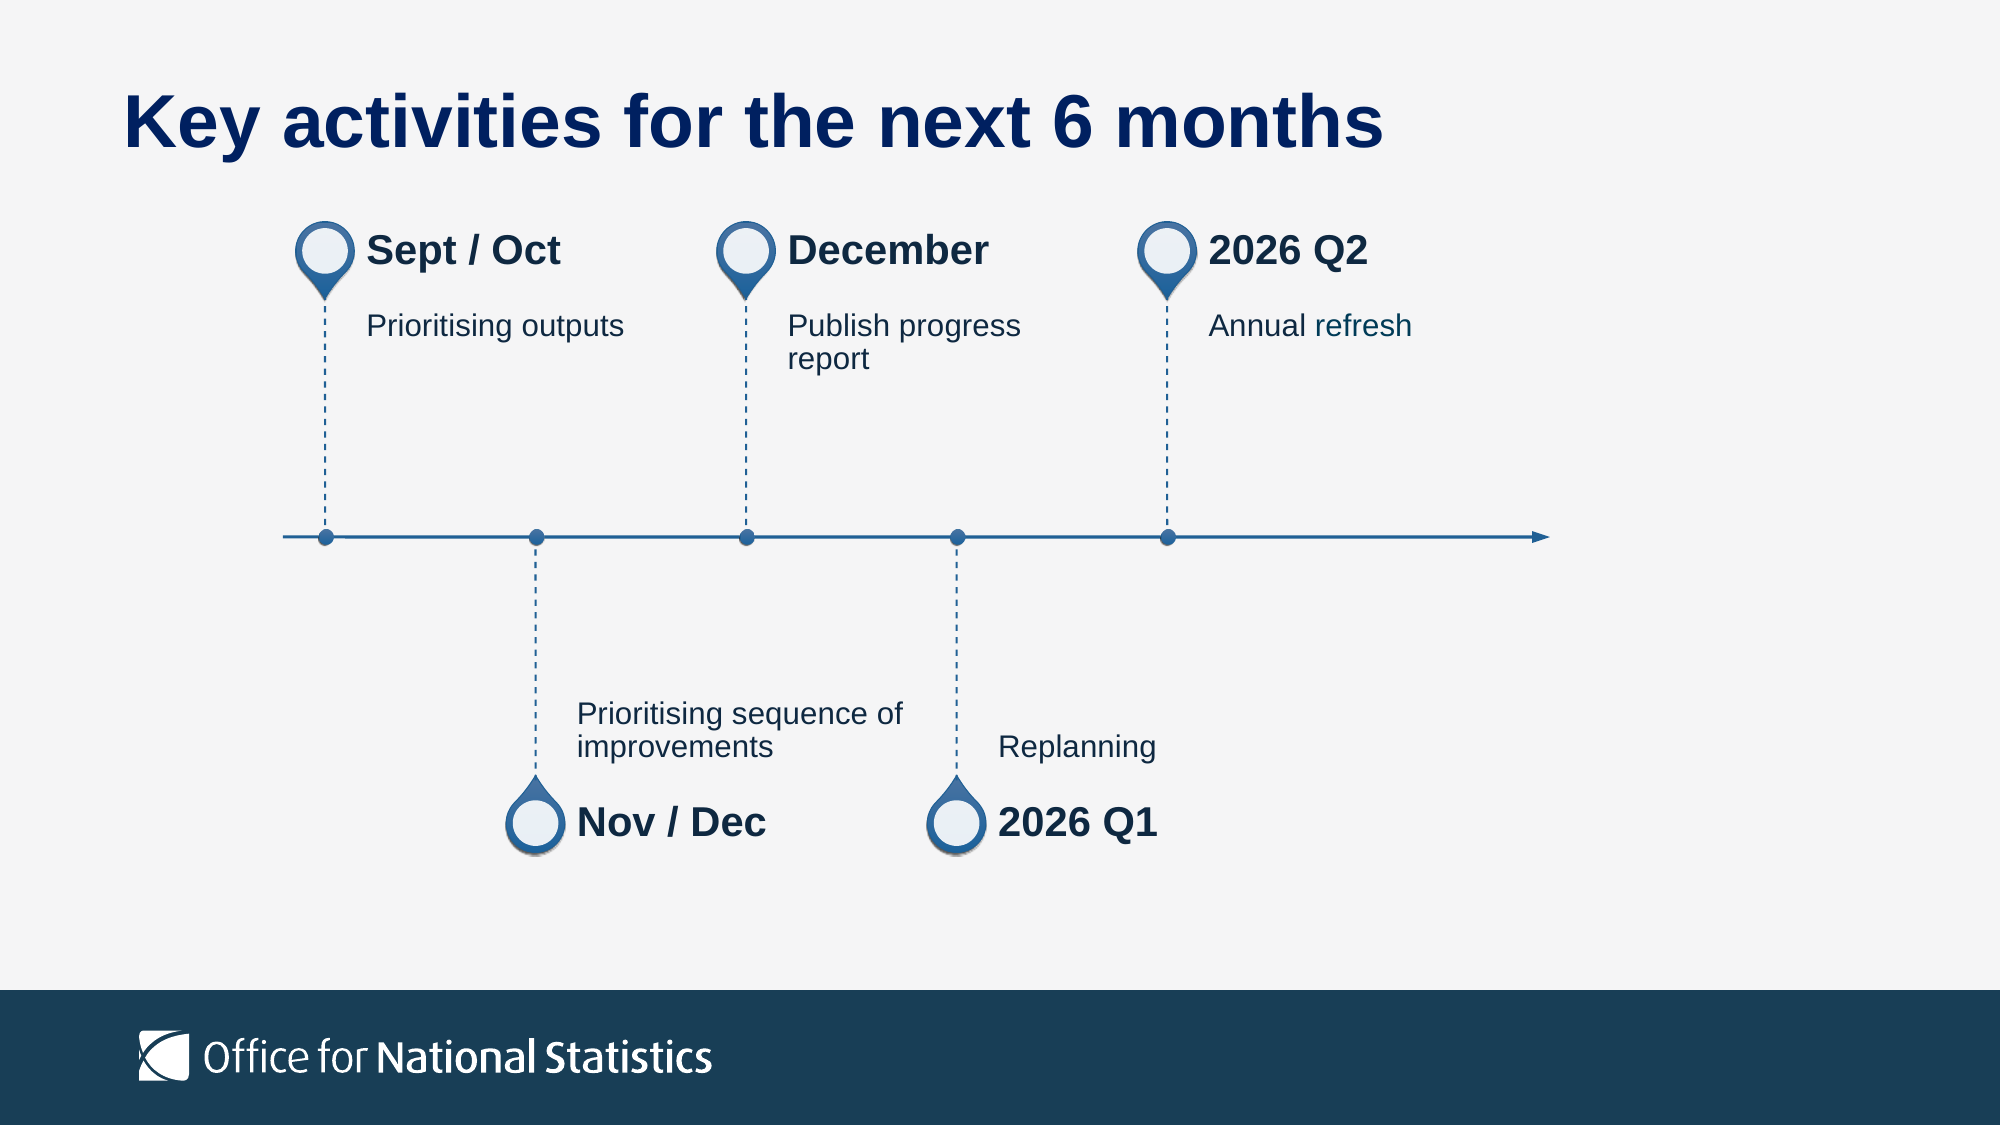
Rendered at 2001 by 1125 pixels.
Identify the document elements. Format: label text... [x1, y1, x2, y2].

text_box [716, 221, 776, 297]
text_box [282, 529, 366, 545]
text_box [927, 777, 986, 853]
text_box Publish progress report [787, 294, 1129, 538]
text_box Annual refresh [1208, 294, 1550, 538]
text_box Replanning [998, 536, 1339, 780]
text_box December [787, 208, 1129, 294]
text_box 2026 Q2 [1208, 208, 1550, 294]
text_box [950, 529, 966, 545]
text_box Prioritising sequence of improvements [576, 536, 918, 780]
text_box [529, 529, 545, 545]
text_box Prioritising outputs [366, 294, 708, 538]
text_box [1160, 529, 1176, 545]
text_box 2026 Q1 [998, 780, 1339, 866]
text_box [1137, 221, 1197, 297]
text_box [739, 529, 755, 545]
text_box [295, 221, 355, 296]
text_box Sept / Oct [366, 208, 708, 294]
text_box Nov / Dec [576, 780, 918, 866]
text_box [506, 777, 565, 853]
text_box Key activities for the next 6 months [108, 82, 1408, 170]
